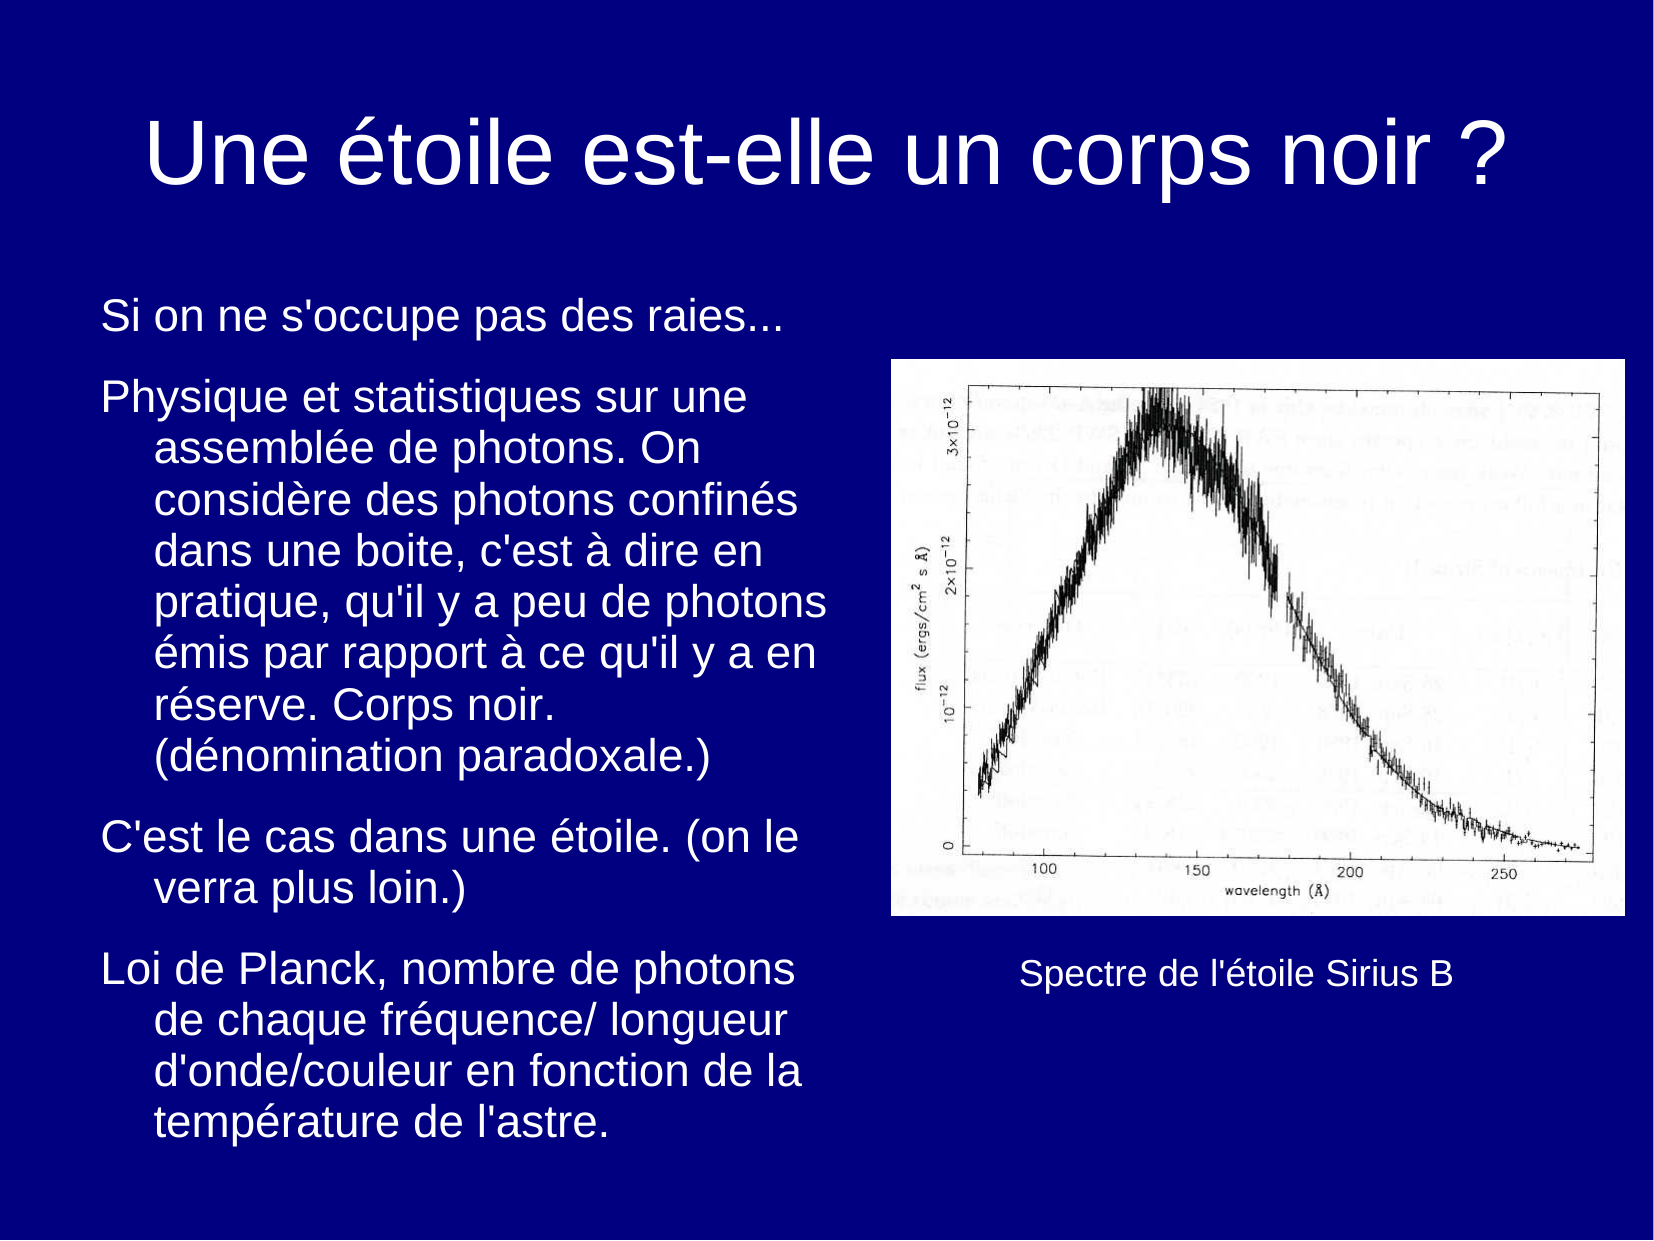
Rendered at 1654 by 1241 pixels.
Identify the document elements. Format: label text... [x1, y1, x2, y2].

list Si on ne s'occupe pas des raies... Physique et statistiques sur une assemblée de photons. On considère des photons confinés dans une boite, c'est à dire en pratique, qu'il y a peu de photons émis par rapport à ce qu'il y a en réserve. Corps noir. (dénomination paradoxale.) C'est le cas dans une étoile. (on le verra plus loin.) Loi de Planck, nombre de photons de chaque fréquence/ longueur d'onde/couleur en fonction de la température de l'astre. [82, 290, 857, 1145]
picture [891, 359, 1625, 916]
title Une étoile est-elle un corps noir ? [82, 49, 1571, 257]
text_box Spectre de l'étoile Sirius B [1003, 944, 1470, 1002]
